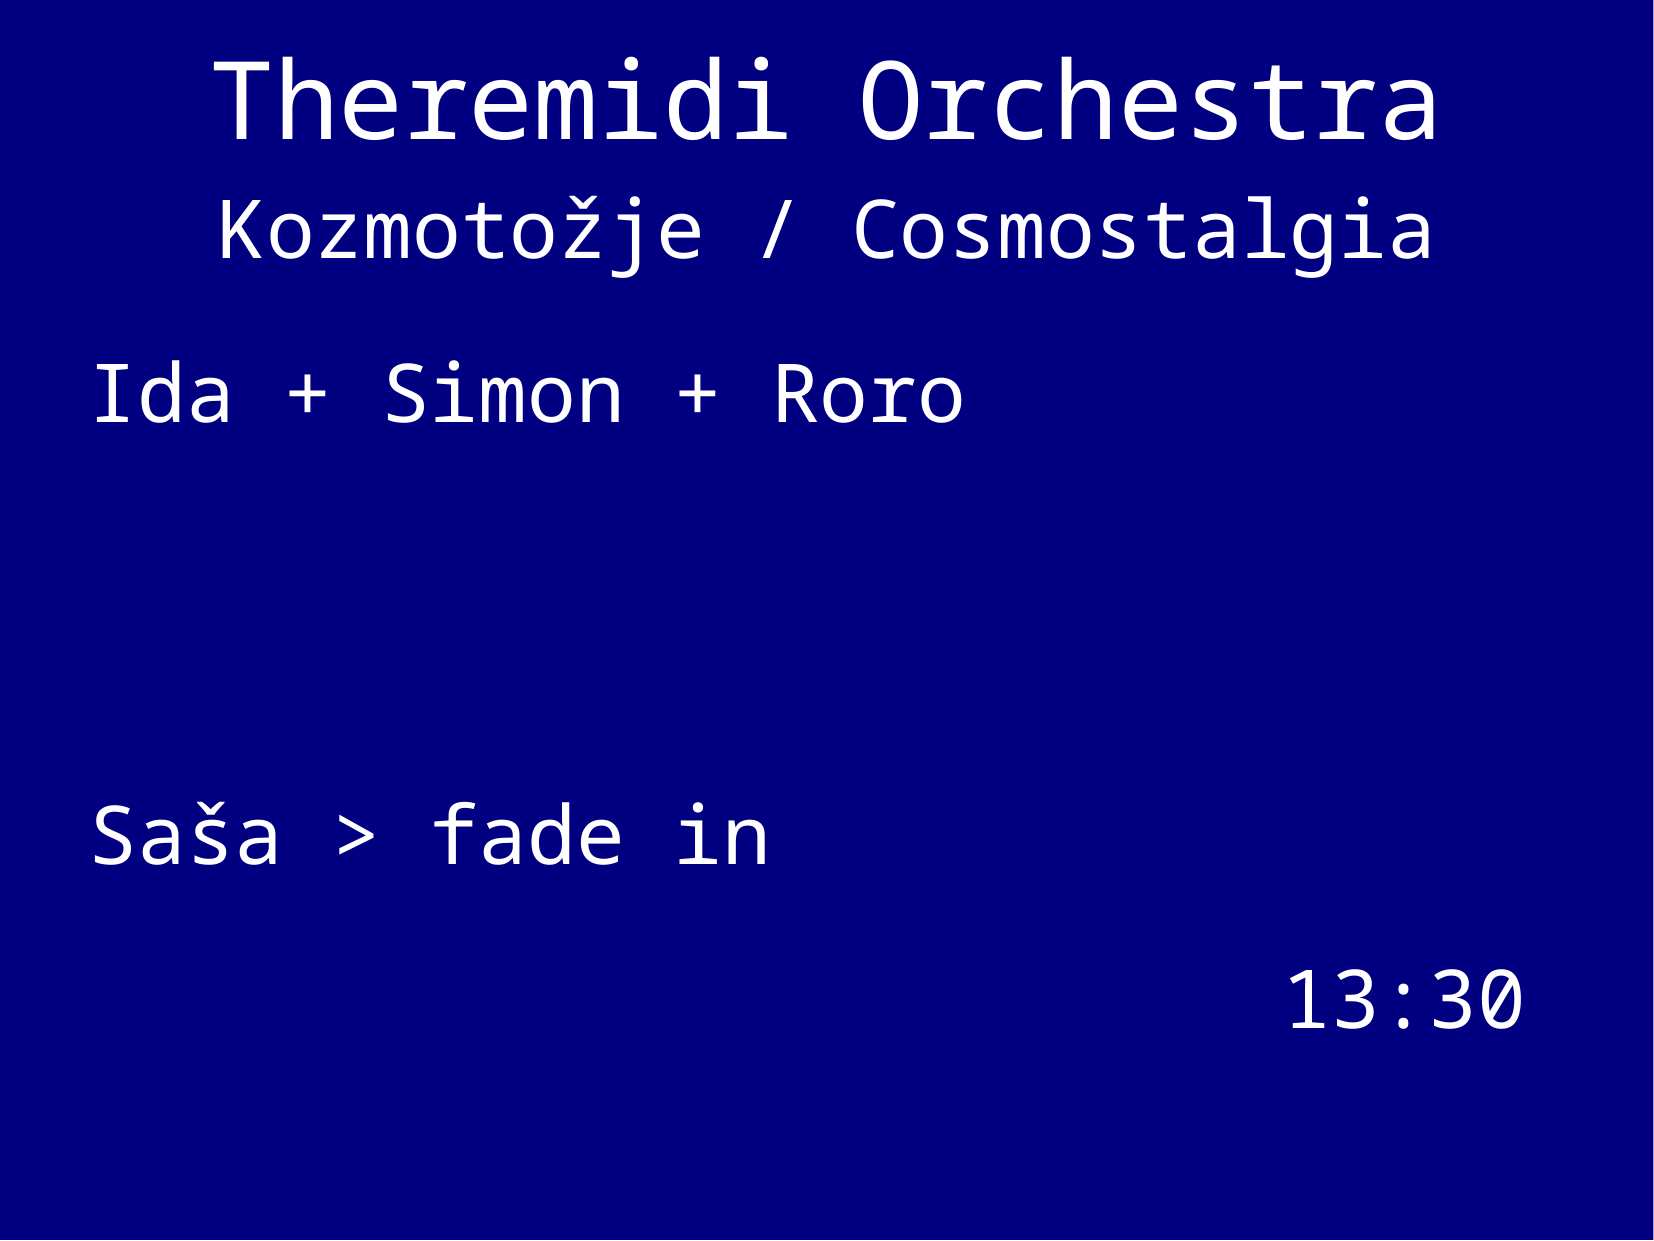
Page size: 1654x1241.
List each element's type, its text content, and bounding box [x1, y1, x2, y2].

text_box 13:30 [1282, 900, 1620, 1096]
subtitle Ida + Simon + Roro Saša > fade in [88, 272, 1566, 1063]
title Theremidi Orchestra Kozmotožje / Cosmostalgia [82, 49, 1571, 257]
